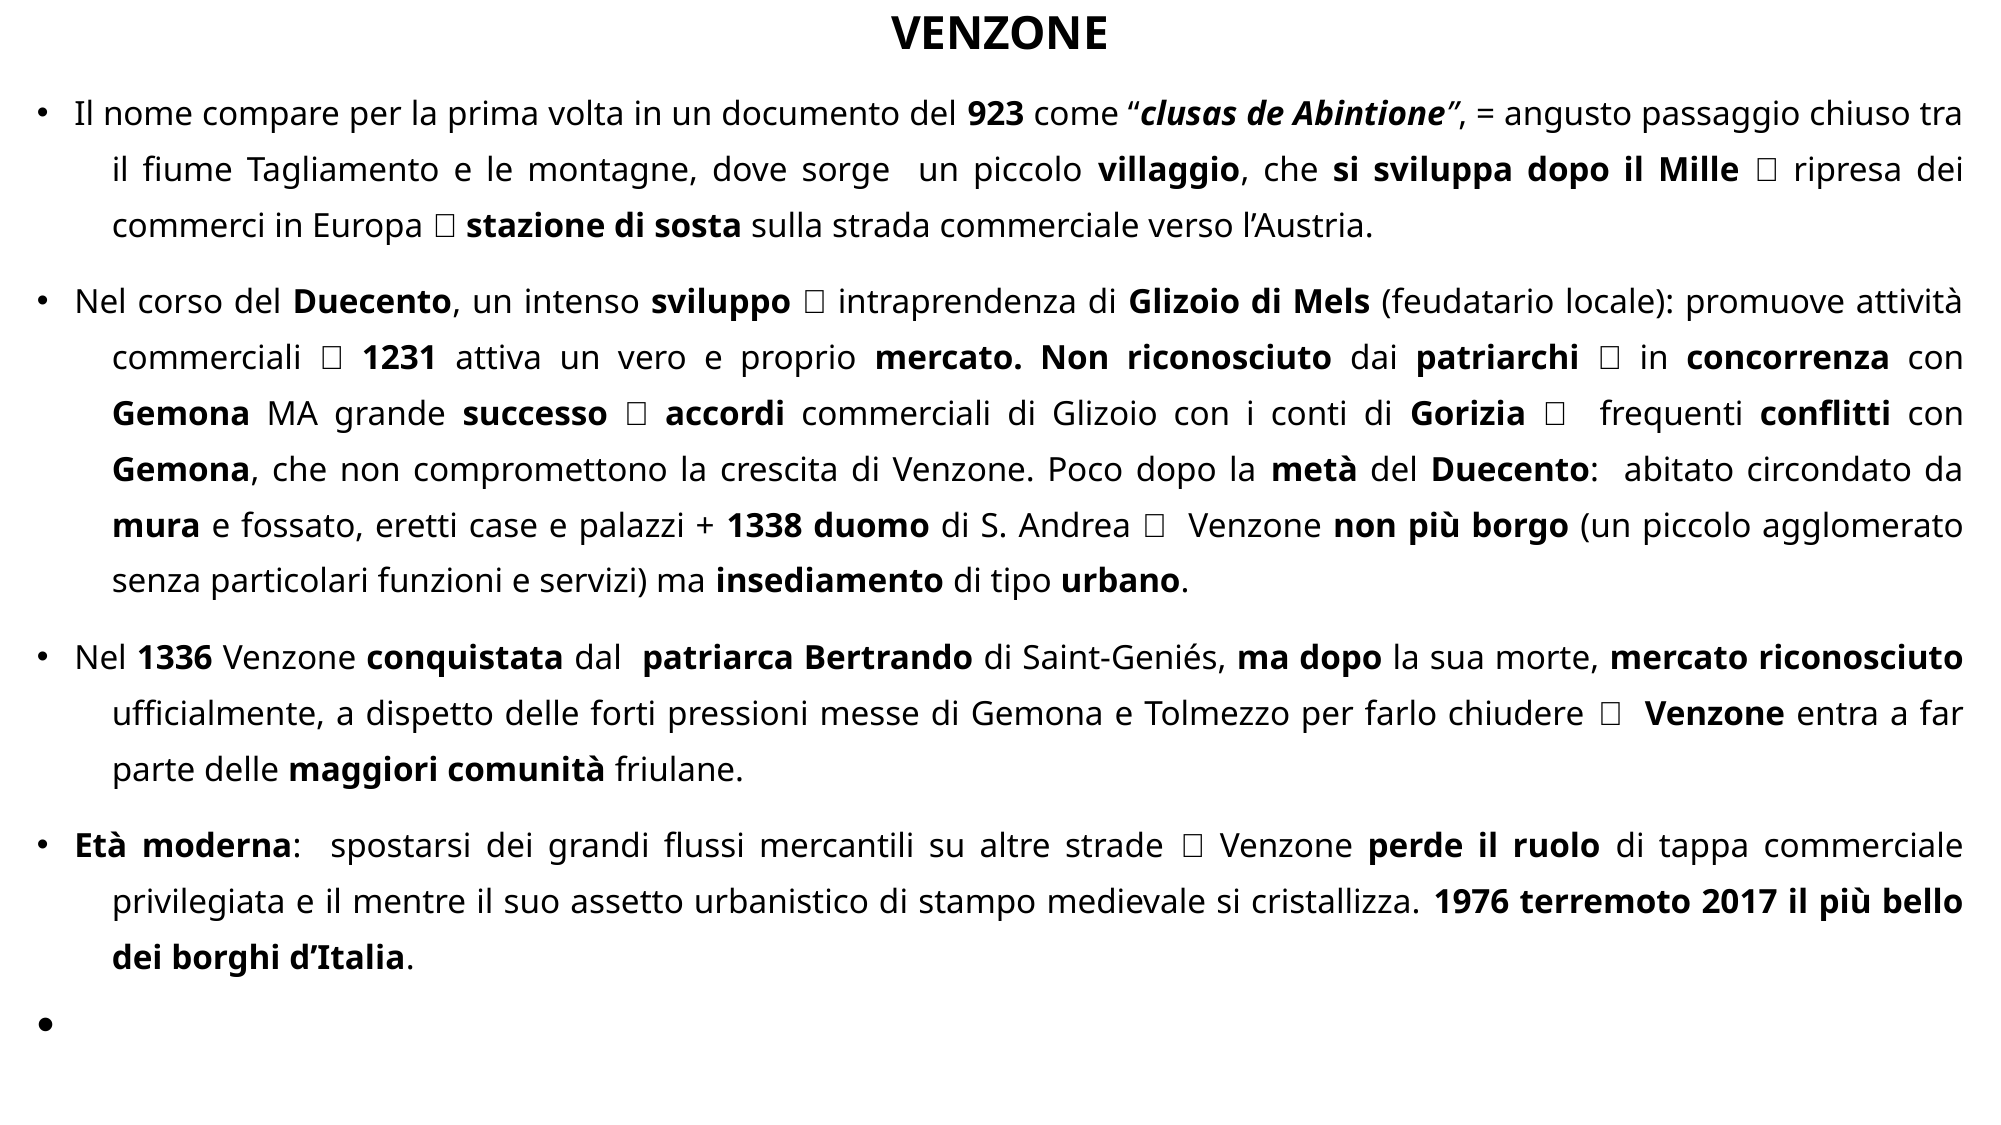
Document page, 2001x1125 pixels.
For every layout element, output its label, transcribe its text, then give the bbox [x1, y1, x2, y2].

list Il nome compare per la prima volta in un documento del 923 come “clusas de Abintione”, = angusto passaggio chiuso tra il fiume Tagliamento e le montagne, dove sorge un piccolo villaggio, che si sviluppa dopo il Mille  ripresa dei commerci in Europa  stazione di sosta sulla strada commerciale verso l’Austria. Nel corso del Duecento, un intenso sviluppo  intraprendenza di Glizoio di Mels (feudatario locale): promuove attività commerciali  1231 attiva un vero e proprio mercato. Non riconosciuto dai patriarchi  in concorrenza con Gemona MA grande successo  accordi commerciali di Glizoio con i conti di Gorizia  frequenti conflitti con Gemona, che non compromettono la crescita di Venzone. Poco dopo la metà del Duecento: abitato circondato da mura e fossato, eretti case e palazzi + 1338 duomo di S. Andrea  Venzone non più borgo (un piccolo agglomerato senza particolari funzioni e servizi) ma insediamento di tipo urbano. Nel 1336 Venzone conquistata dal patriarca Bertrando di Saint-Geniés, ma dopo la sua morte, mercato riconosciuto ufficialmente, a dispetto delle forti pressioni messe di Gemona e Tolmezzo per farlo chiudere  Venzone entra a far parte delle maggiori comunità friulane. Età moderna: spostarsi dei grandi flussi mercantili su altre strade  Venzone perde il ruolo di tappa commerciale privilegiata e il mentre il suo assetto urbanistico di stampo medievale si cristallizza. 1976 terremoto 2017 il più bello dei borghi d’Italia. [21, 68, 1980, 1125]
title VENZONE [137, 0, 1863, 68]
